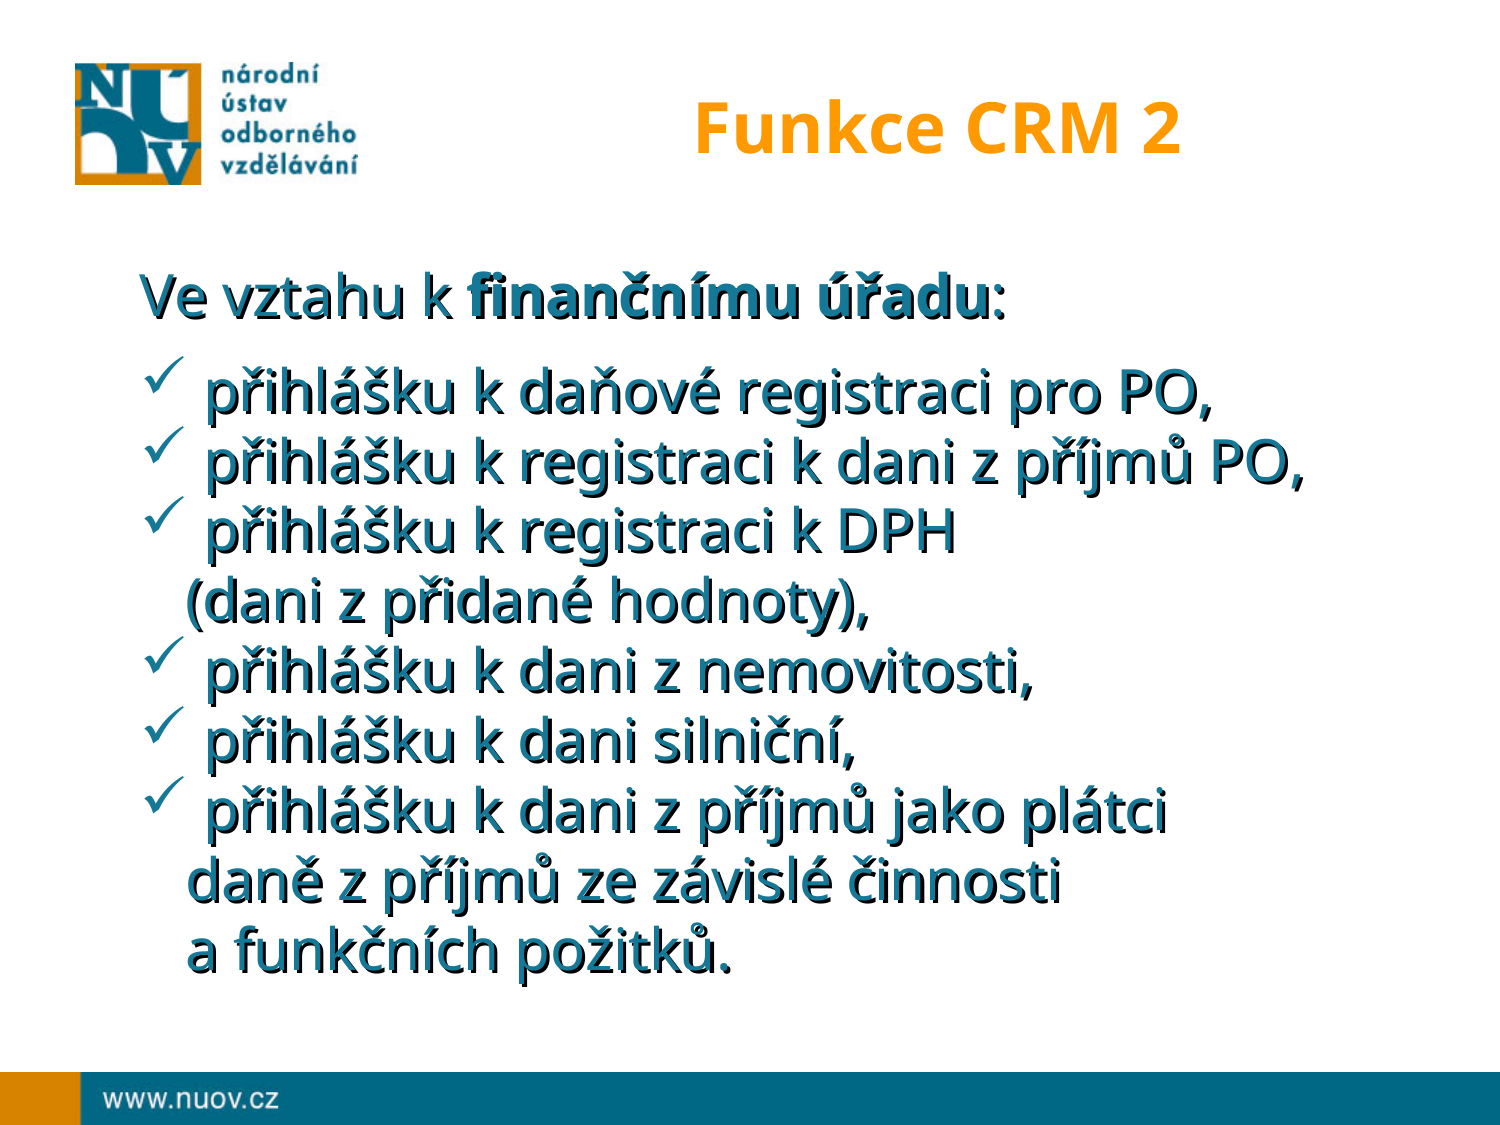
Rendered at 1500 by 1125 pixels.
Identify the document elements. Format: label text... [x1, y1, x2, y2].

text_box [0, 1072, 1500, 1125]
text_box [75, 62, 358, 185]
text_box Ve vztahu k finančnímu úřadu: přihlášku k daňové registraci pro PO, přihlášku k registraci k dani z příjmů PO, přihlášku k registraci k DPH (dani z přidané hodnoty), přihlášku k dani z nemovitosti, přihlášku k dani silniční, přihlášku k dani z příjmů jako plátci daně z příjmů ze závislé činnosti a funkčních požitků. [124, 249, 1438, 991]
text_box Funkce CRM 2 [425, 74, 1450, 176]
